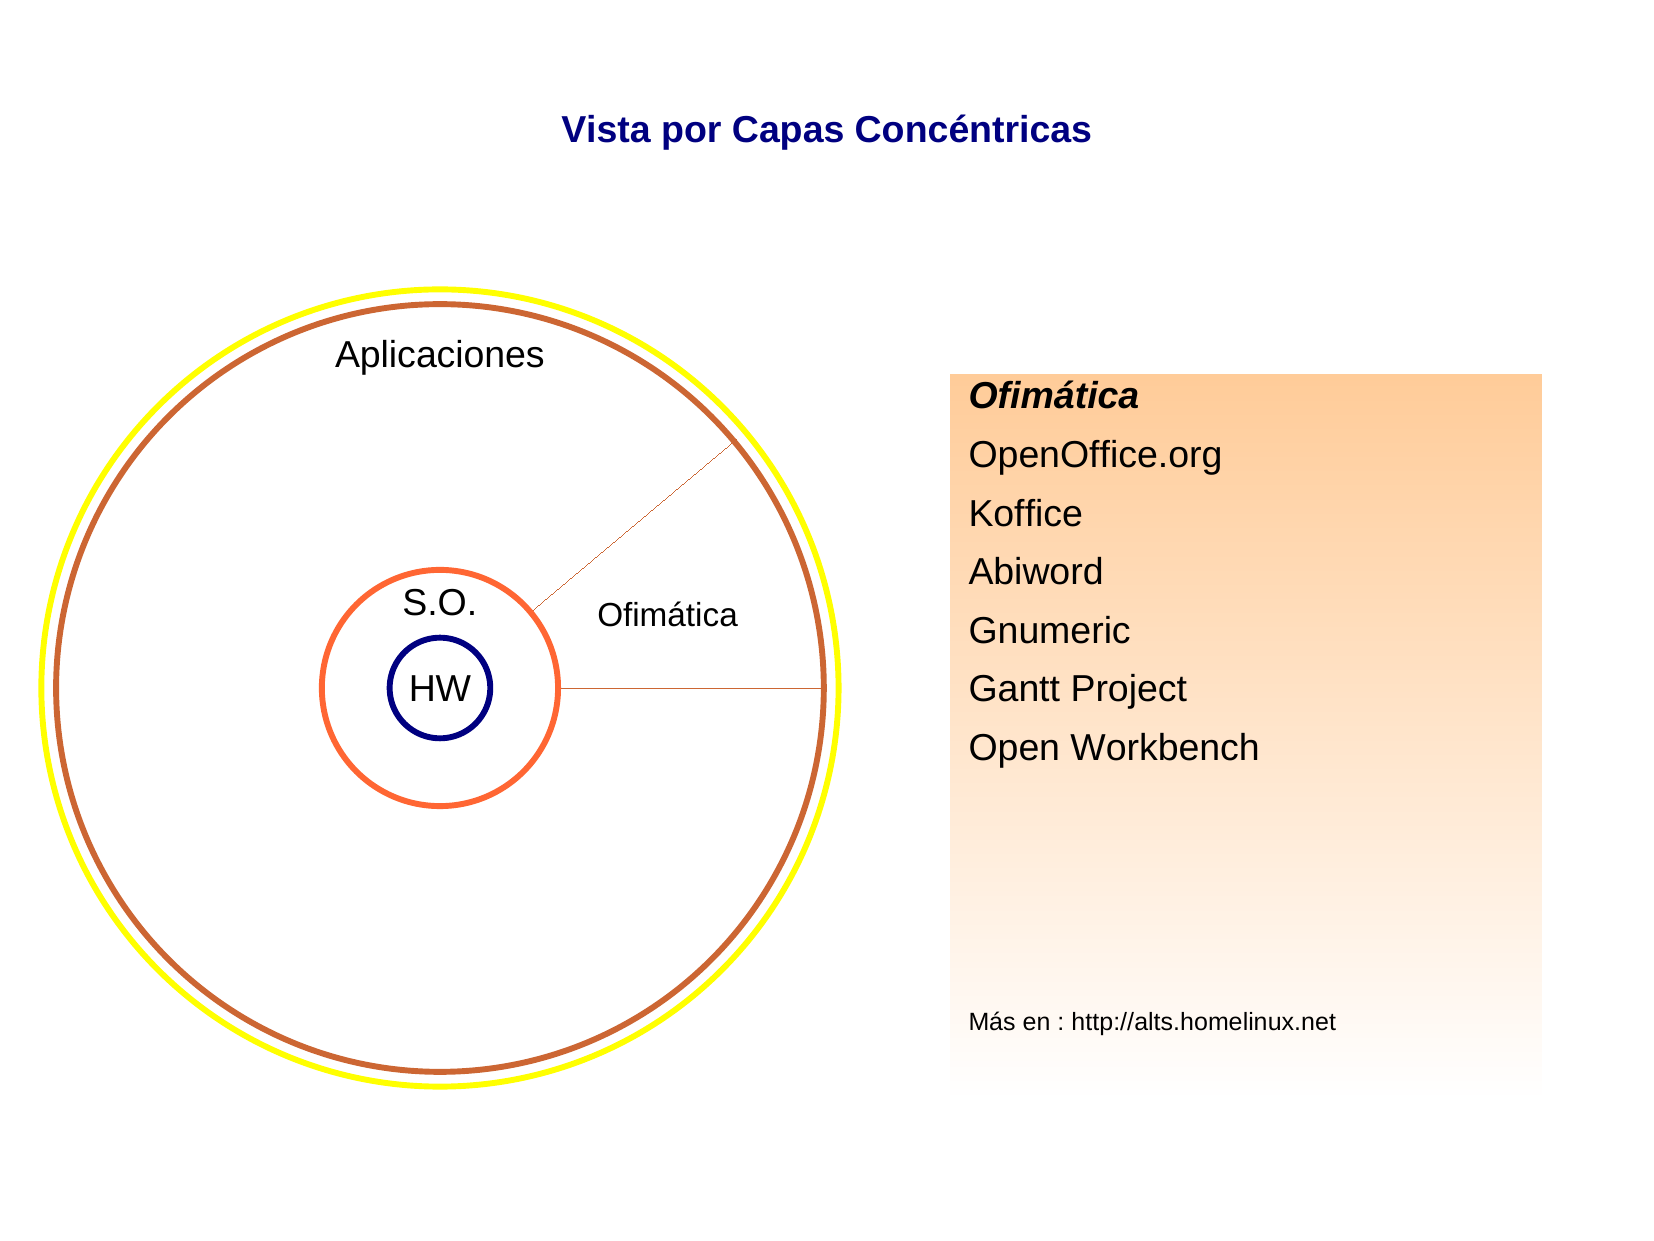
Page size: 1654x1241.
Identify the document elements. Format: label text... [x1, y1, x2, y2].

text_box Aplicaciones [56, 304, 824, 1072]
text_box Ofimática [582, 588, 753, 641]
text_box HW [389, 637, 491, 739]
text_box Vista por Capas Concéntricas [546, 101, 1108, 160]
list Ofimática OpenOffice.org Koffice Abiword Gnumeric Gantt Project Open Workbench Más en : http://alts.homelinux.net [950, 374, 1542, 1096]
